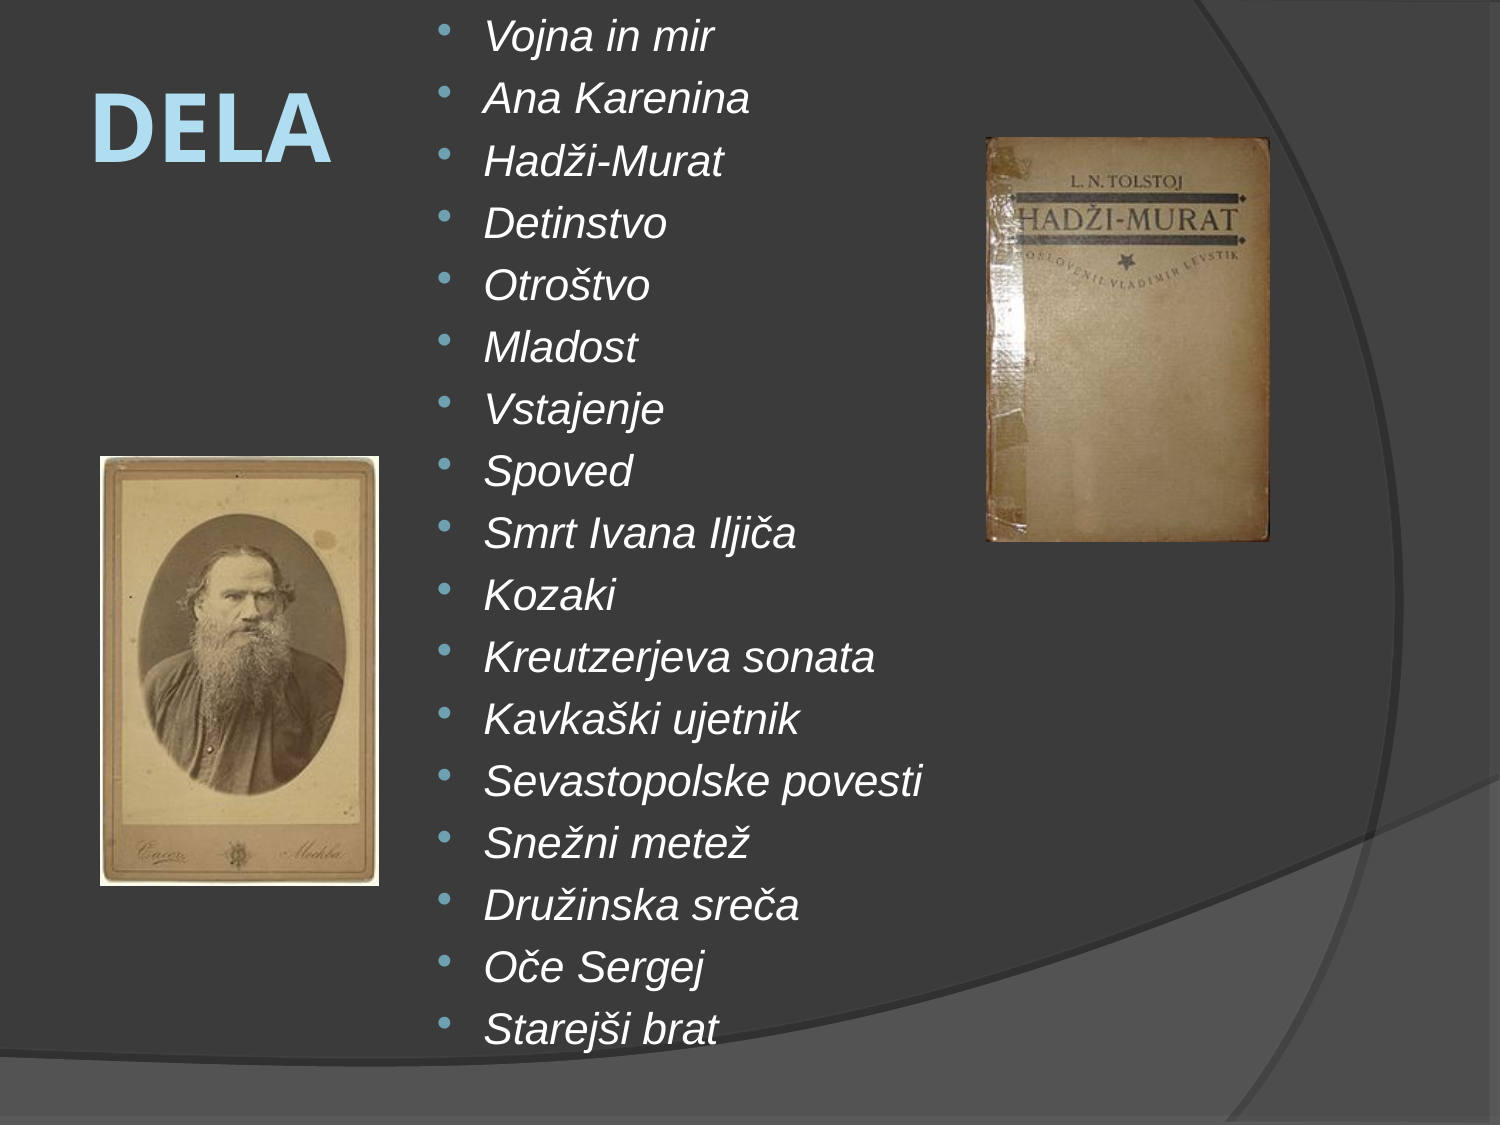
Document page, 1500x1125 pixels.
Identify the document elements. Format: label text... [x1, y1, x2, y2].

picture [986, 137, 1270, 542]
title DELA [29, 30, 419, 219]
list Vojna in mir Ana Karenina Hadži-Murat Detinstvo Otroštvo Mladost Vstajenje Spoved Smrt Ivana Iljiča Kozaki Kreutzerjeva sonata Kavkaški ujetnik Sevastopolske povesti Snežni metež Družinska sreča Oče Sergej Starejši brat [419, 0, 1454, 1075]
picture [100, 456, 379, 886]
